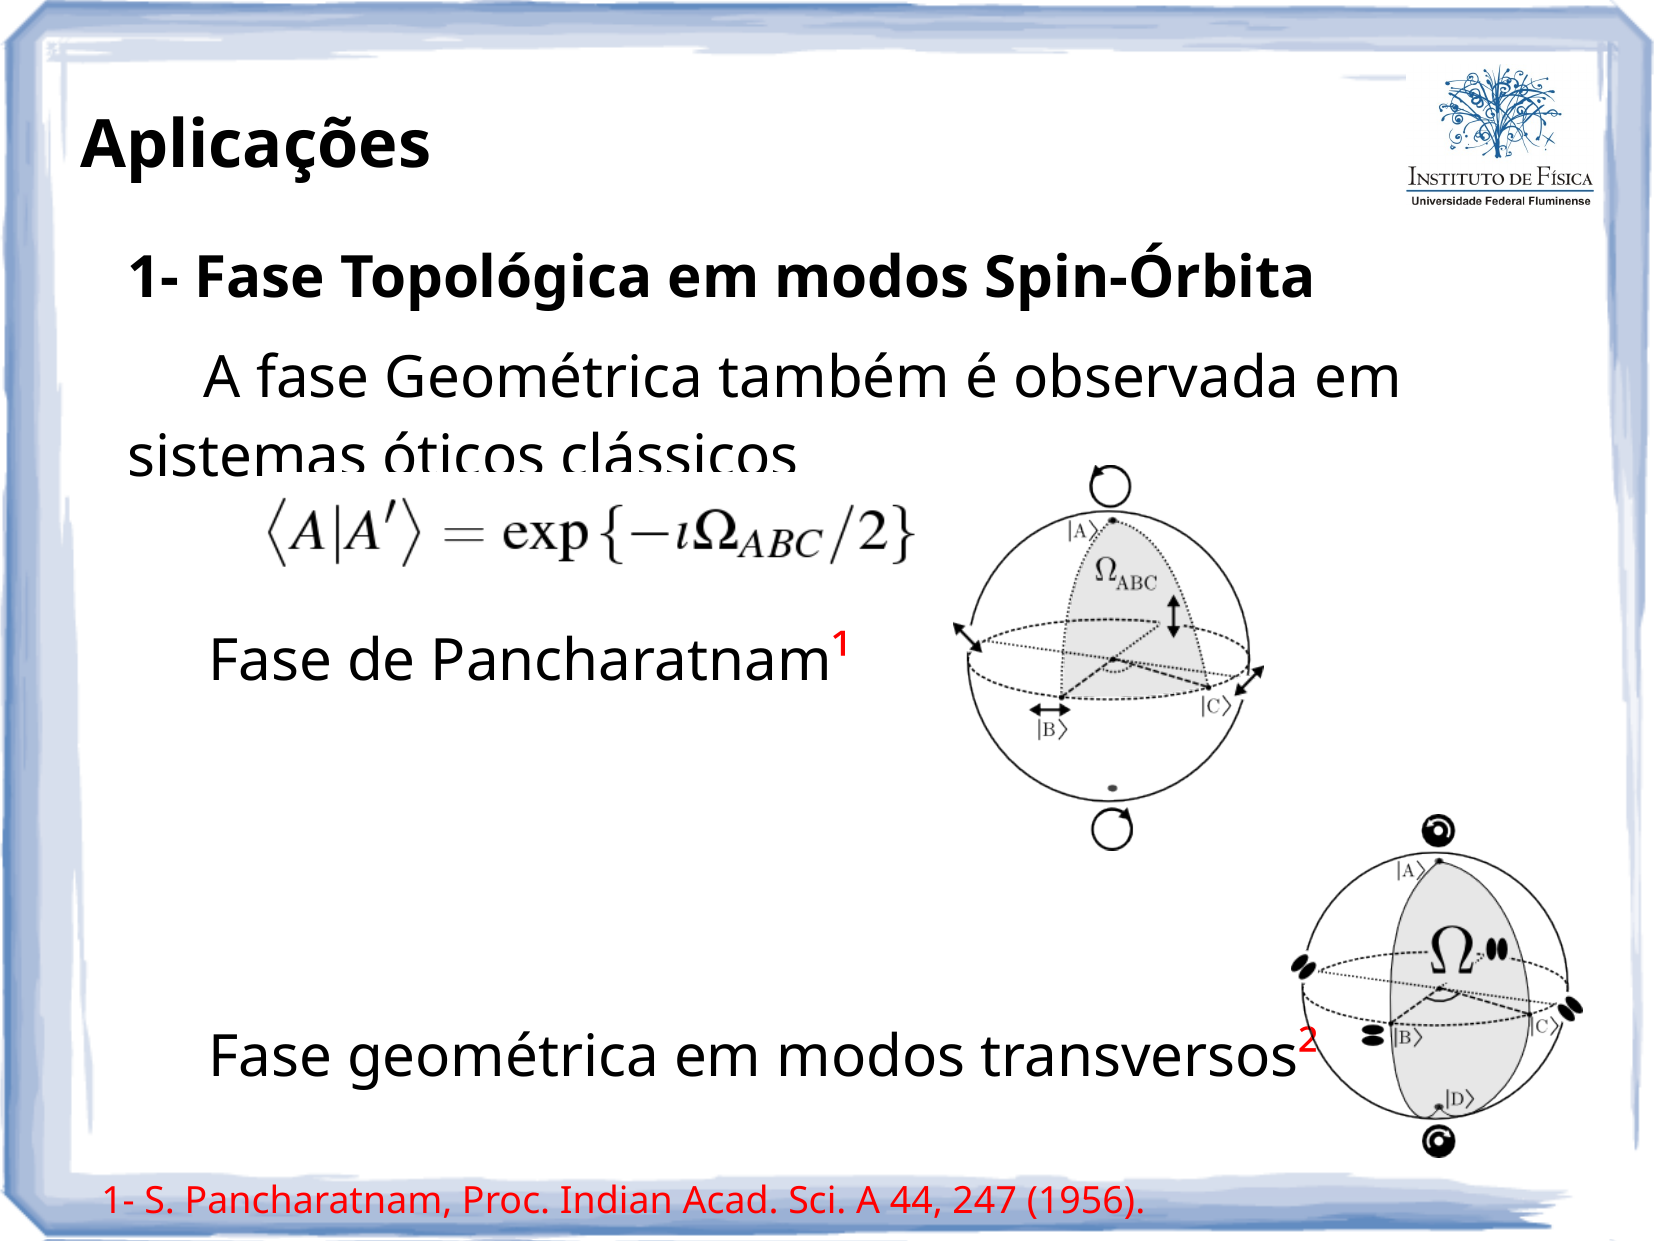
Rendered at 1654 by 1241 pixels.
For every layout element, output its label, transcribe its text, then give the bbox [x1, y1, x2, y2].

text_box 1- Fase Topológica em modos Spin-Órbita A fase Geométrica também é observada em sistemas óticos clássicos [112, 227, 1589, 487]
picture [0, 0, 1654, 1241]
picture [1291, 814, 1583, 1158]
text_box Fase de Pancharatnam¹ Fase geométrica em modos transversos² 1- S. Pancharatnam, Proc. Indian Acad. Sci. A 44, 247 (1956). 2- Galvez et al, Phys. Rev. Lett. 90. 203901 (2003). [86, 610, 1625, 1241]
text_box Aplicações [65, 88, 458, 181]
